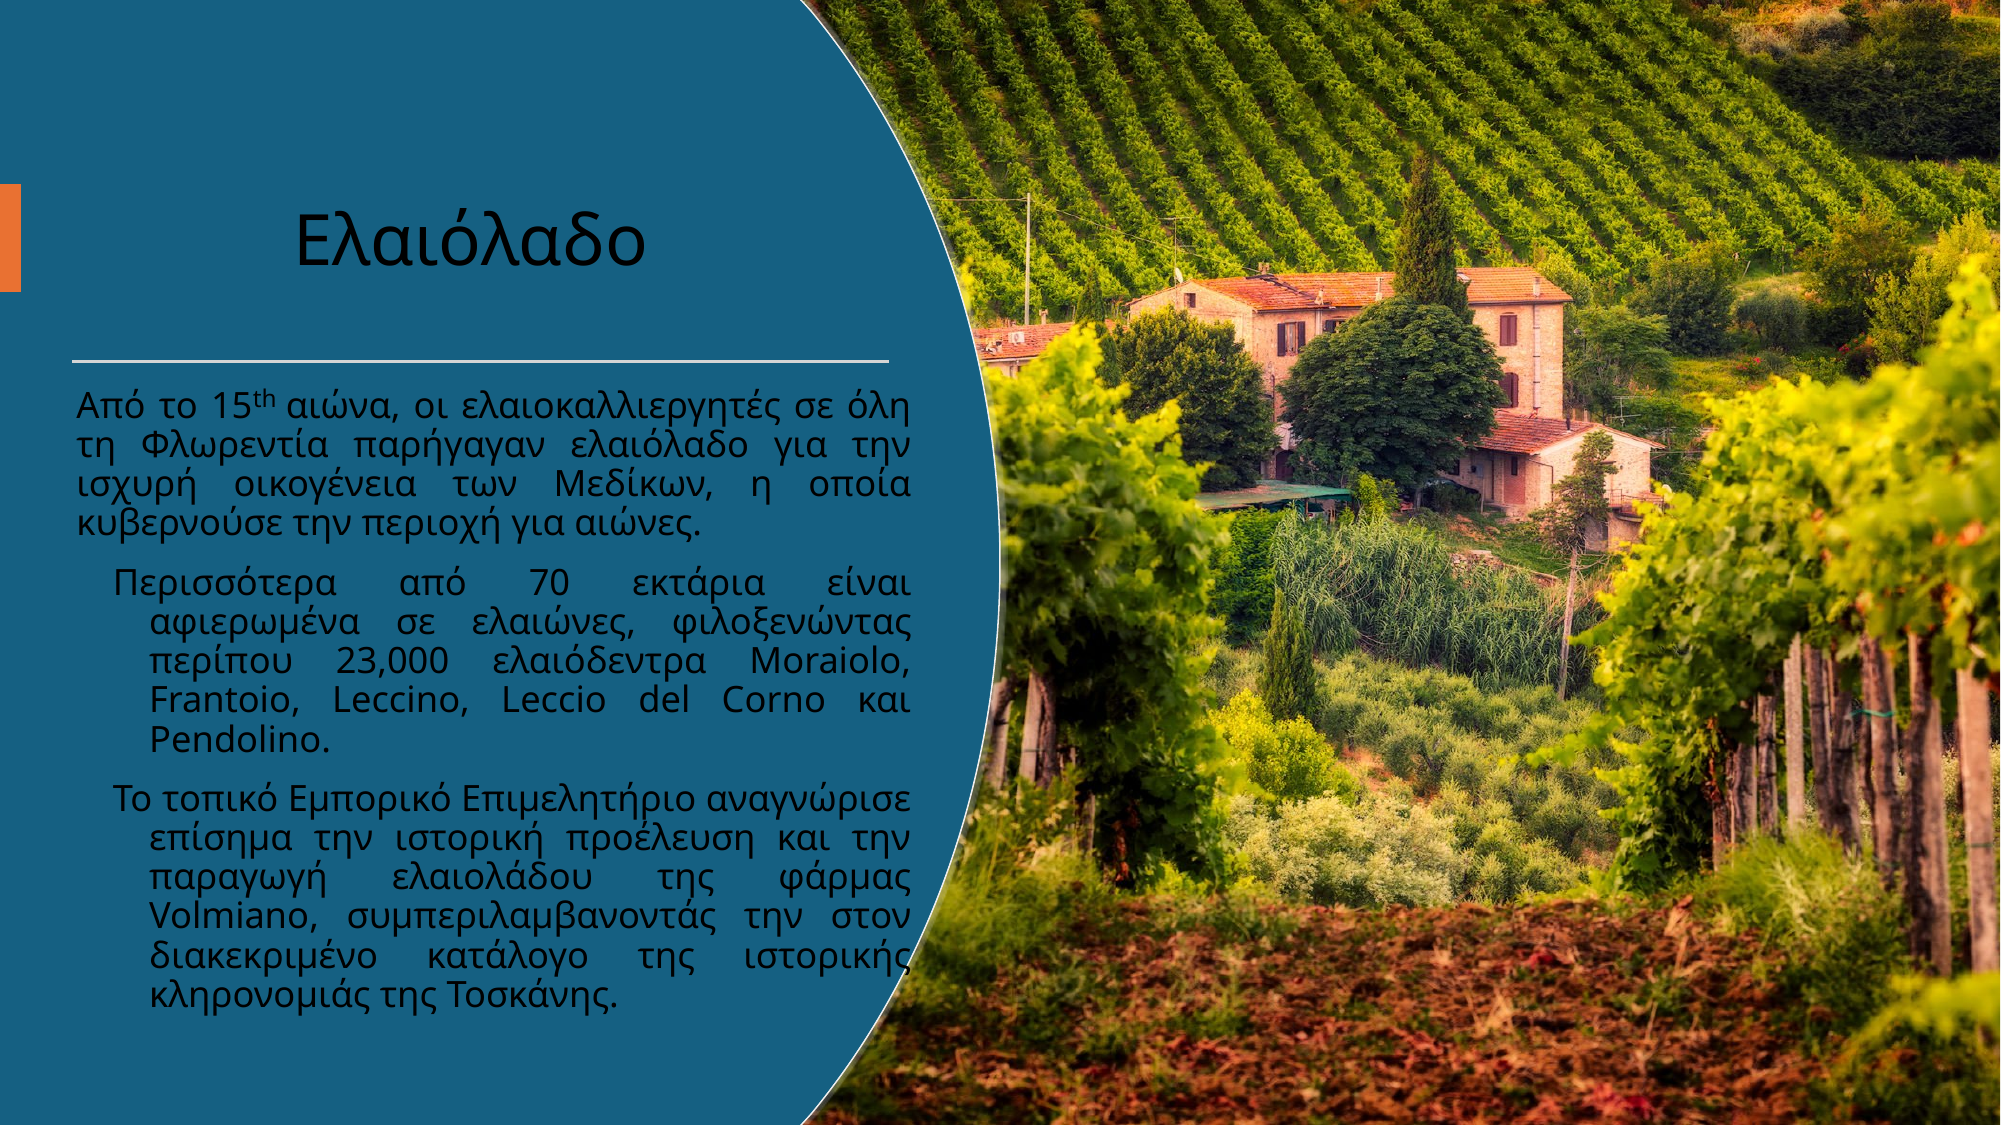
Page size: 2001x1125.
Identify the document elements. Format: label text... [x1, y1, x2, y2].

title Ελαιόλαδο [61, 140, 881, 345]
picture [802, 0, 2000, 1125]
list Από το 15th αιώνα, οι ελαιοκαλλιεργητές σε όλη τη Φλωρεντία παρήγαγαν ελαιόλαδο για την ισχυρή οικογένεια των Μεδίκων, η οποία κυβερνούσε την περιοχή για αιώνες. Περισσότερα από 70 εκτάρια είναι αφιερωμένα σε ελαιώνες, φιλοξενώντας περίπου 23,000 ελαιόδεντρα Moraiolo, Frantoio, Leccino, Leccio del Corno και Pendolino. Το τοπικό Εμπορικό Επιμελητήριο αναγνώρισε επίσημα την ιστορική προέλευση και την παραγωγή ελαιολάδου της φάρμας Volmiano, συμπεριλαμβανοντάς την στον διακεκριμένο κατάλογο της ιστορικής κληρονομιάς της Τοσκάνης. [61, 379, 927, 1030]
text_box [0, 0, 1000, 1125]
